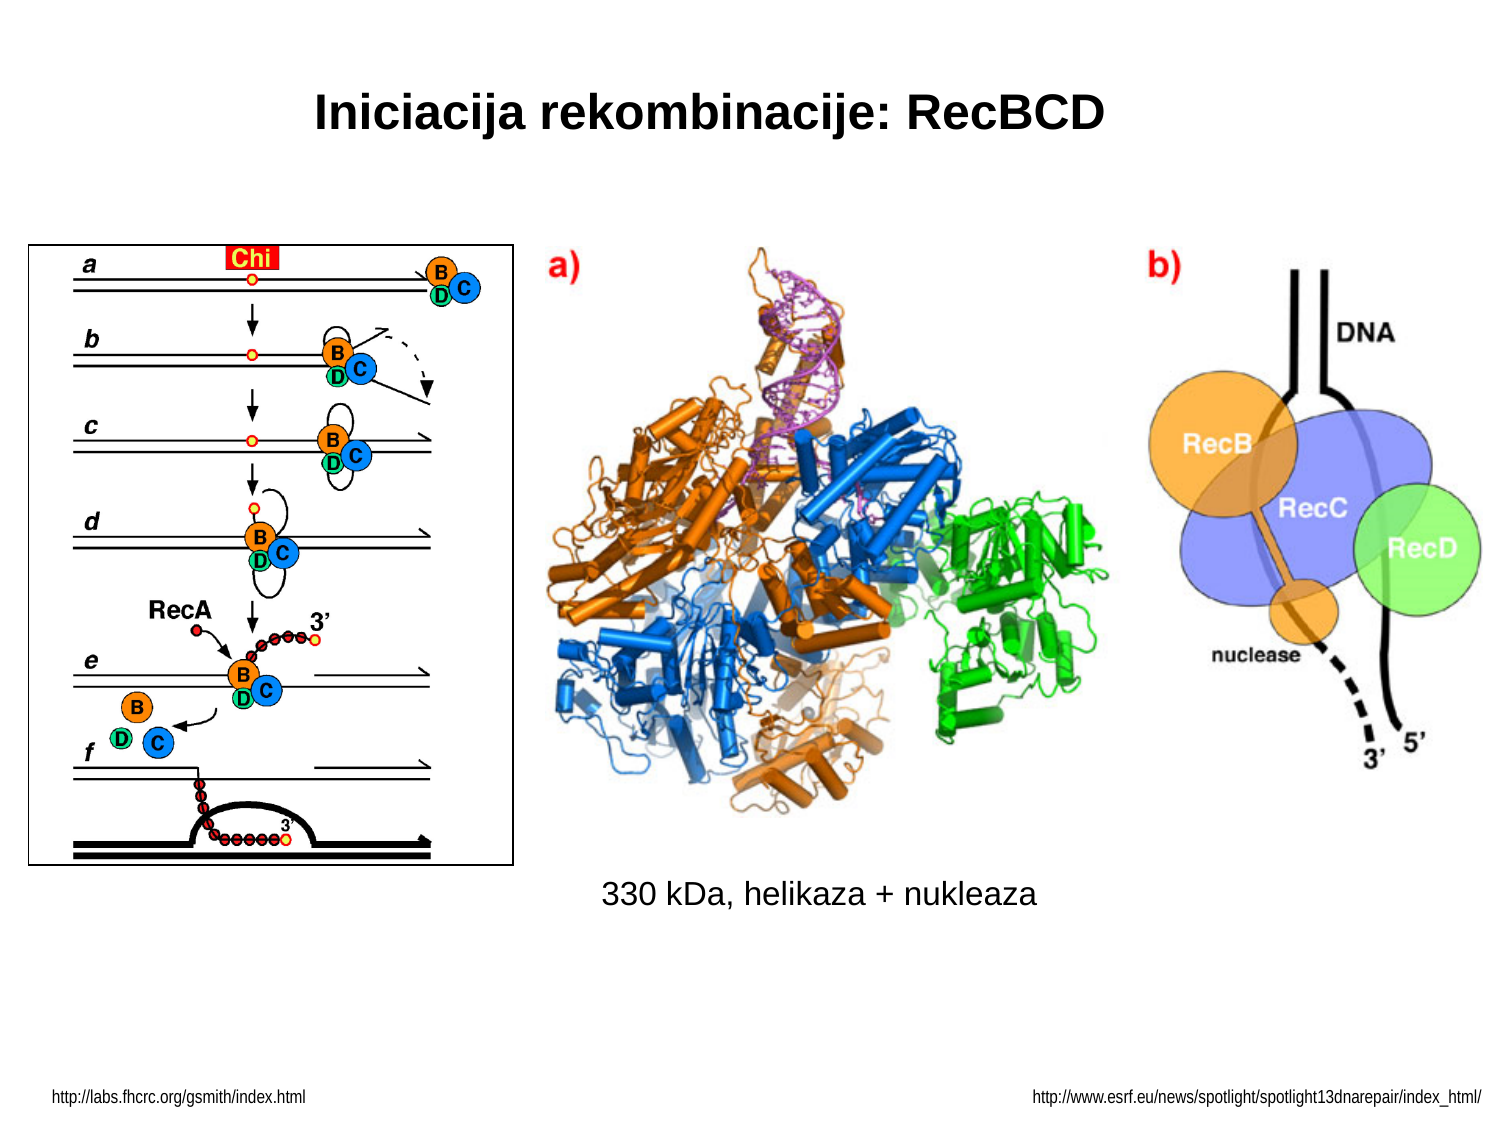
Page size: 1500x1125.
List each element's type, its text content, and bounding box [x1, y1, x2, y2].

picture [29, 245, 513, 865]
picture [545, 246, 1483, 818]
text_box Iniciacija rekombinacije: RecBCD [299, 72, 1122, 148]
text_box 330 kDa, helikaza + nukleaza [586, 864, 1053, 920]
text_box http://www.esrf.eu/news/spotlight/spotlight13dnarepair/index_html/ [1017, 1077, 1497, 1115]
text_box http://labs.fhcrc.org/gsmith/index.html [37, 1077, 788, 1115]
